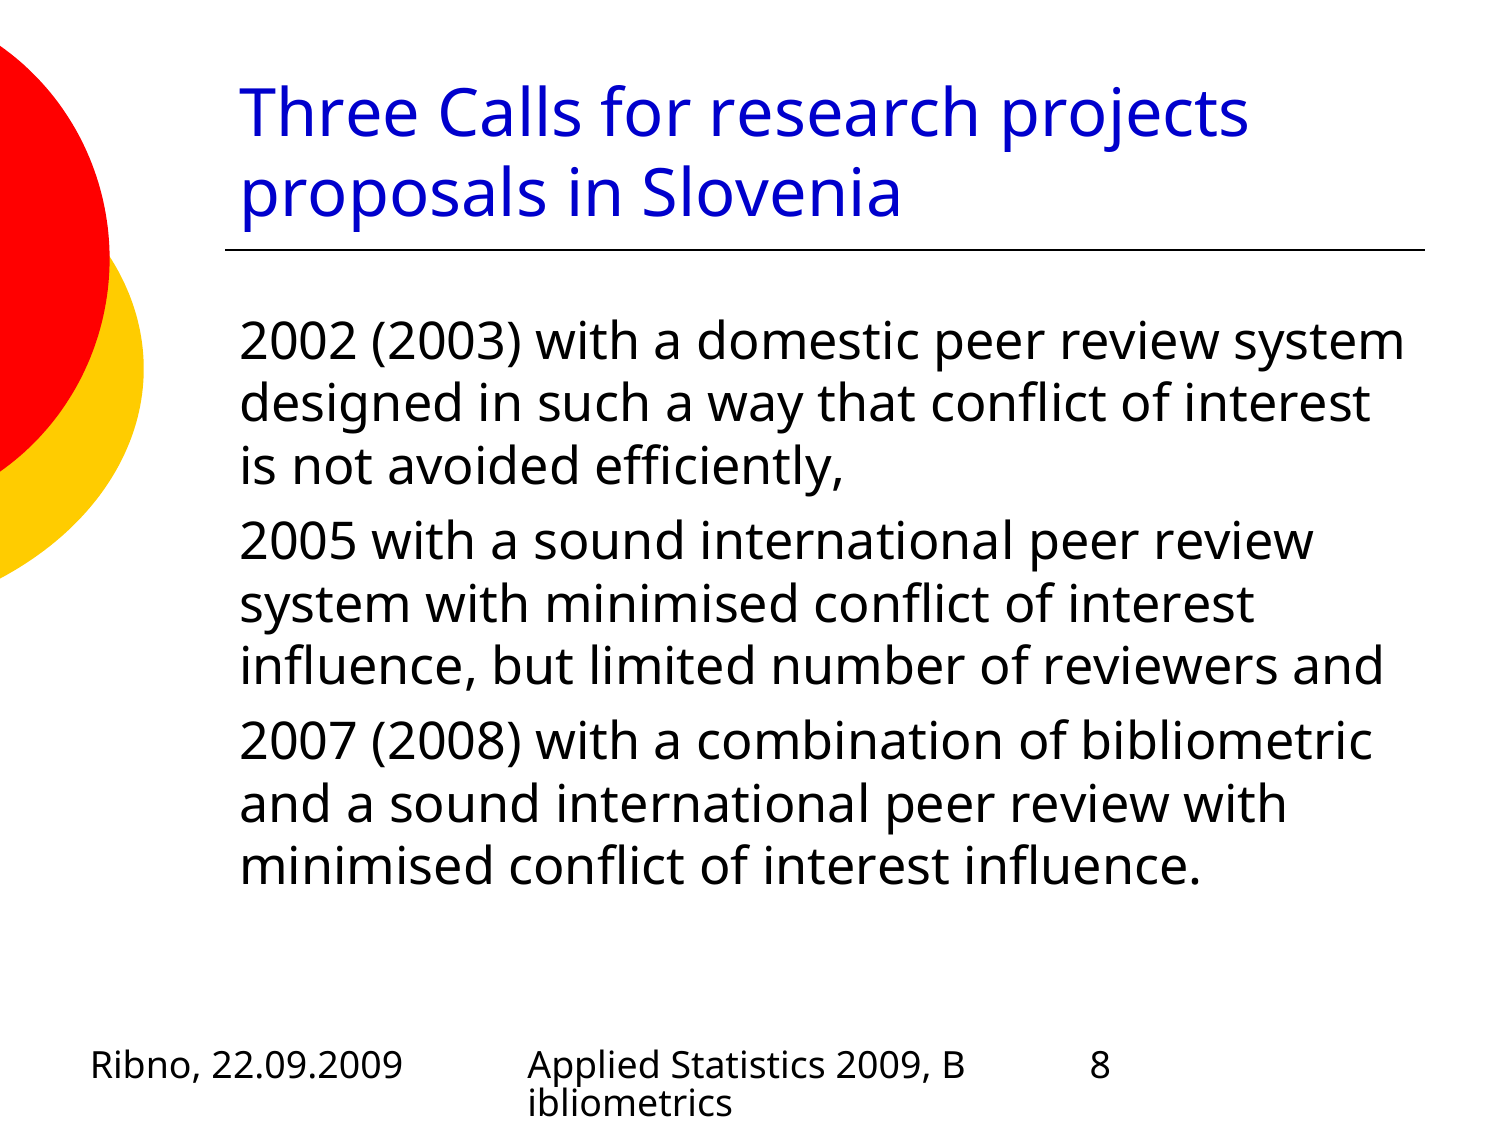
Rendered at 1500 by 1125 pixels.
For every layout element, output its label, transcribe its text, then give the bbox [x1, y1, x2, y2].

list 2002 (2003) with a domestic peer review system designed in such a way that conflict of interest is not avoided efficiently, 2005 with a sound international peer review system with minimised conflict of interest influence, but limited number of reviewers and 2007 (2008) with a combination of bibliometric and a sound international peer review with minimised conflict of interest influence. [224, 299, 1425, 975]
title Three Calls for research projects proposals in Slovenia [224, 49, 1425, 237]
